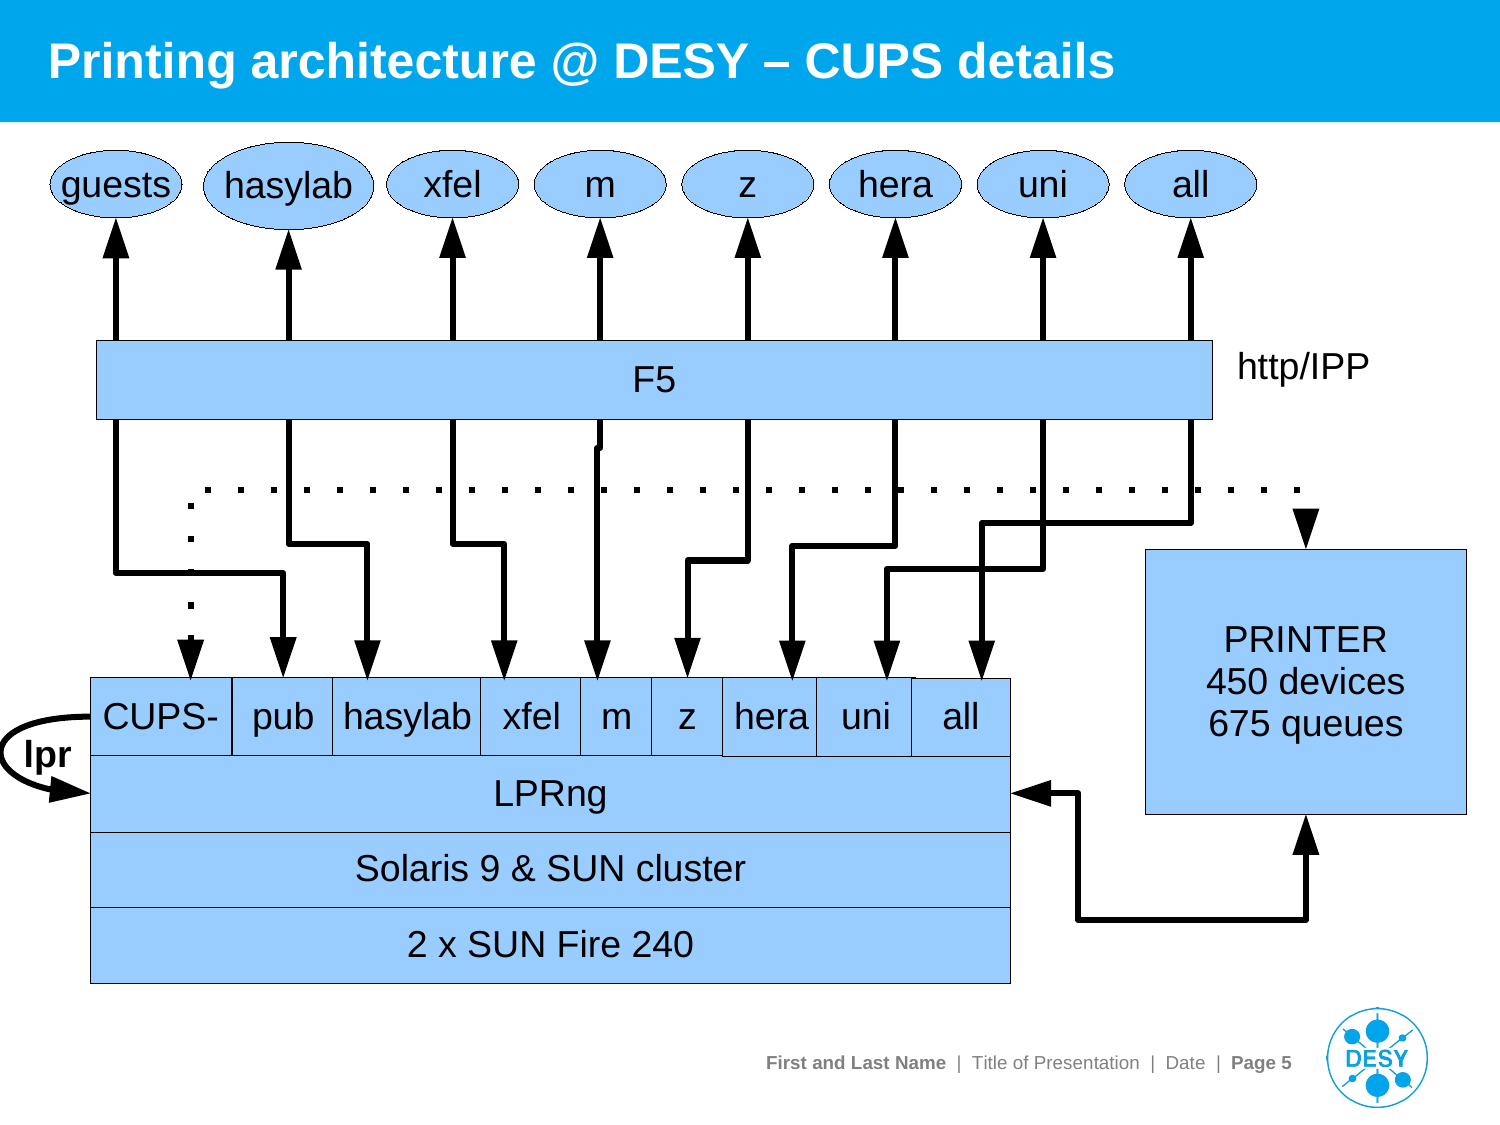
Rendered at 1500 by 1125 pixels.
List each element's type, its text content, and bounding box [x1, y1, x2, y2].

text_box z [681, 150, 814, 218]
text_box 2 x SUN Fire 240 [90, 908, 1011, 984]
text_box http/IPP [1222, 338, 1415, 400]
text_box pub [232, 677, 332, 756]
text_box uni [816, 677, 916, 757]
text_box hasylab [203, 142, 374, 230]
text_box guests [49, 150, 183, 218]
text_box hasylab [332, 677, 480, 756]
text_box Solaris 9 & SUN cluster [90, 833, 1011, 908]
text_box xfel [386, 150, 519, 218]
text_box m [534, 150, 667, 218]
text_box all [1124, 150, 1257, 218]
text_box m [580, 677, 651, 756]
text_box hera [722, 677, 816, 757]
text_box uni [977, 150, 1110, 218]
text_box z [651, 677, 722, 756]
text_box all [911, 678, 1011, 757]
text_box F5 [96, 340, 1213, 420]
text_box hera [829, 150, 962, 218]
text_box LPRng [90, 756, 1011, 833]
text_box PRINTER 450 devices 675 queues [1145, 549, 1467, 815]
text_box CUPS- [90, 677, 232, 756]
text_box xfel [480, 677, 580, 756]
title Printing architecture @ DESY – CUPS details [47, 24, 1446, 99]
picture [1326, 1007, 1428, 1108]
